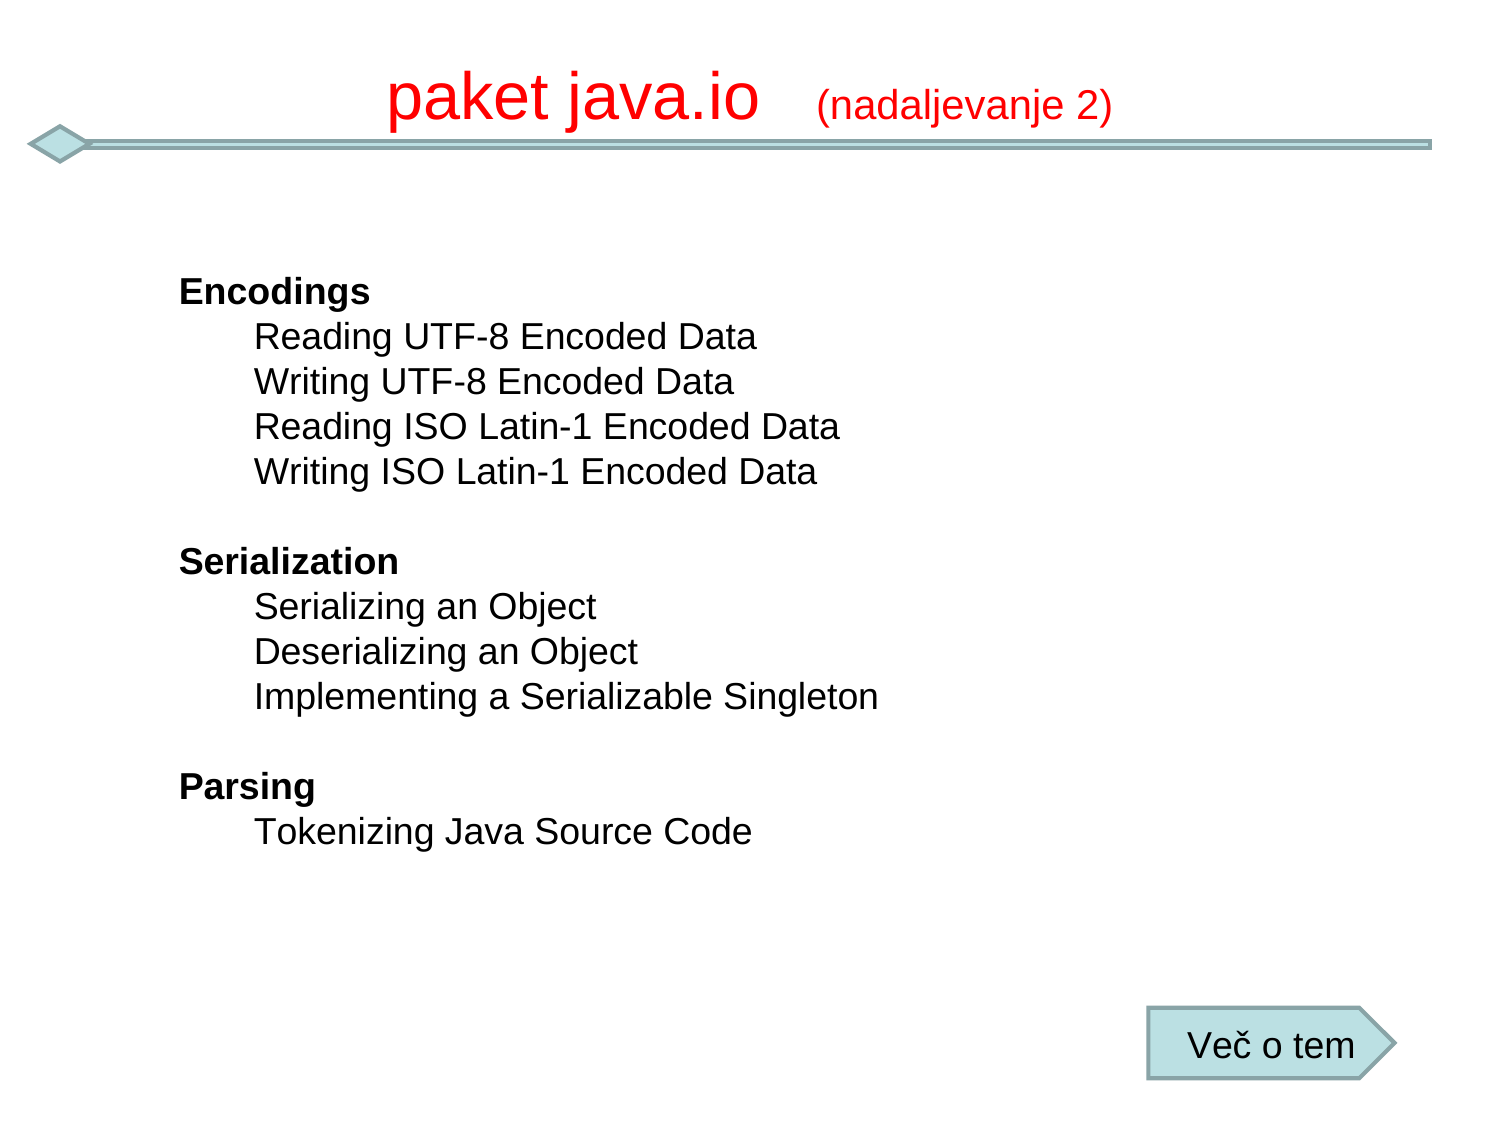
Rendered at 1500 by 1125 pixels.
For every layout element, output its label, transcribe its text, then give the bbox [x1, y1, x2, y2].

text_box Encodings Reading UTF-8 Encoded Data Writing UTF-8 Encoded Data Reading ISO Latin-1 Encoded Data Writing ISO Latin-1 Encoded Data Serialization Serializing an Object Deserializing an Object Implementing a Serializable Singleton Parsing Tokenizing Java Source Code [163, 259, 1372, 860]
text_box Več o tem [1148, 1007, 1395, 1079]
title paket java.io (nadaljevanje 2) [75, 45, 1426, 141]
